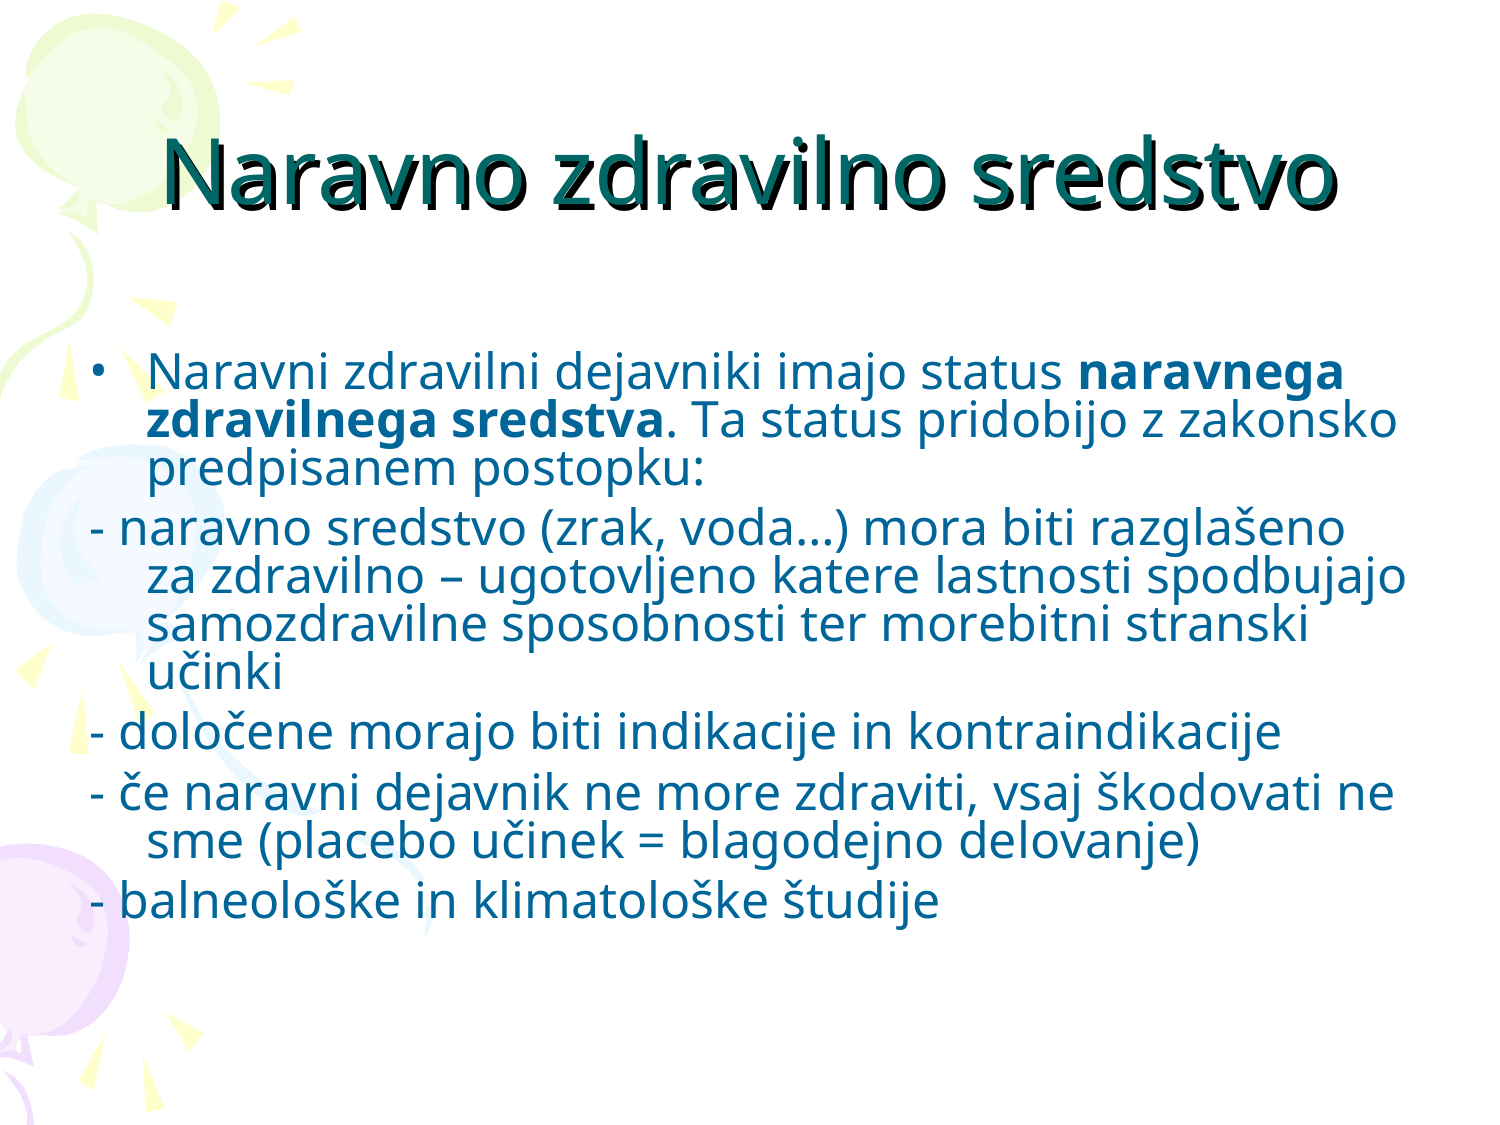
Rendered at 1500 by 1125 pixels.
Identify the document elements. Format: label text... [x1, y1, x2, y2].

title Naravno zdravilno sredstvo [72, 16, 1426, 233]
list Naravni zdravilni dejavniki imajo status naravnega zdravilnega sredstva. Ta status pridobijo z zakonsko predpisanem postopku: - naravno sredstvo (zrak, voda…) mora biti razglašeno za zdravilno – ugotovljeno katere lastnosti spodbujajo samozdravilne sposobnosti ter morebitni stranski učinki - določene morajo biti indikacije in kontraindikacije - če naravni dejavnik ne more zdraviti, vsaj škodovati ne sme (placebo učinek = blagodejno delovanje) - balneološke in klimatološke študije [75, 262, 1426, 994]
